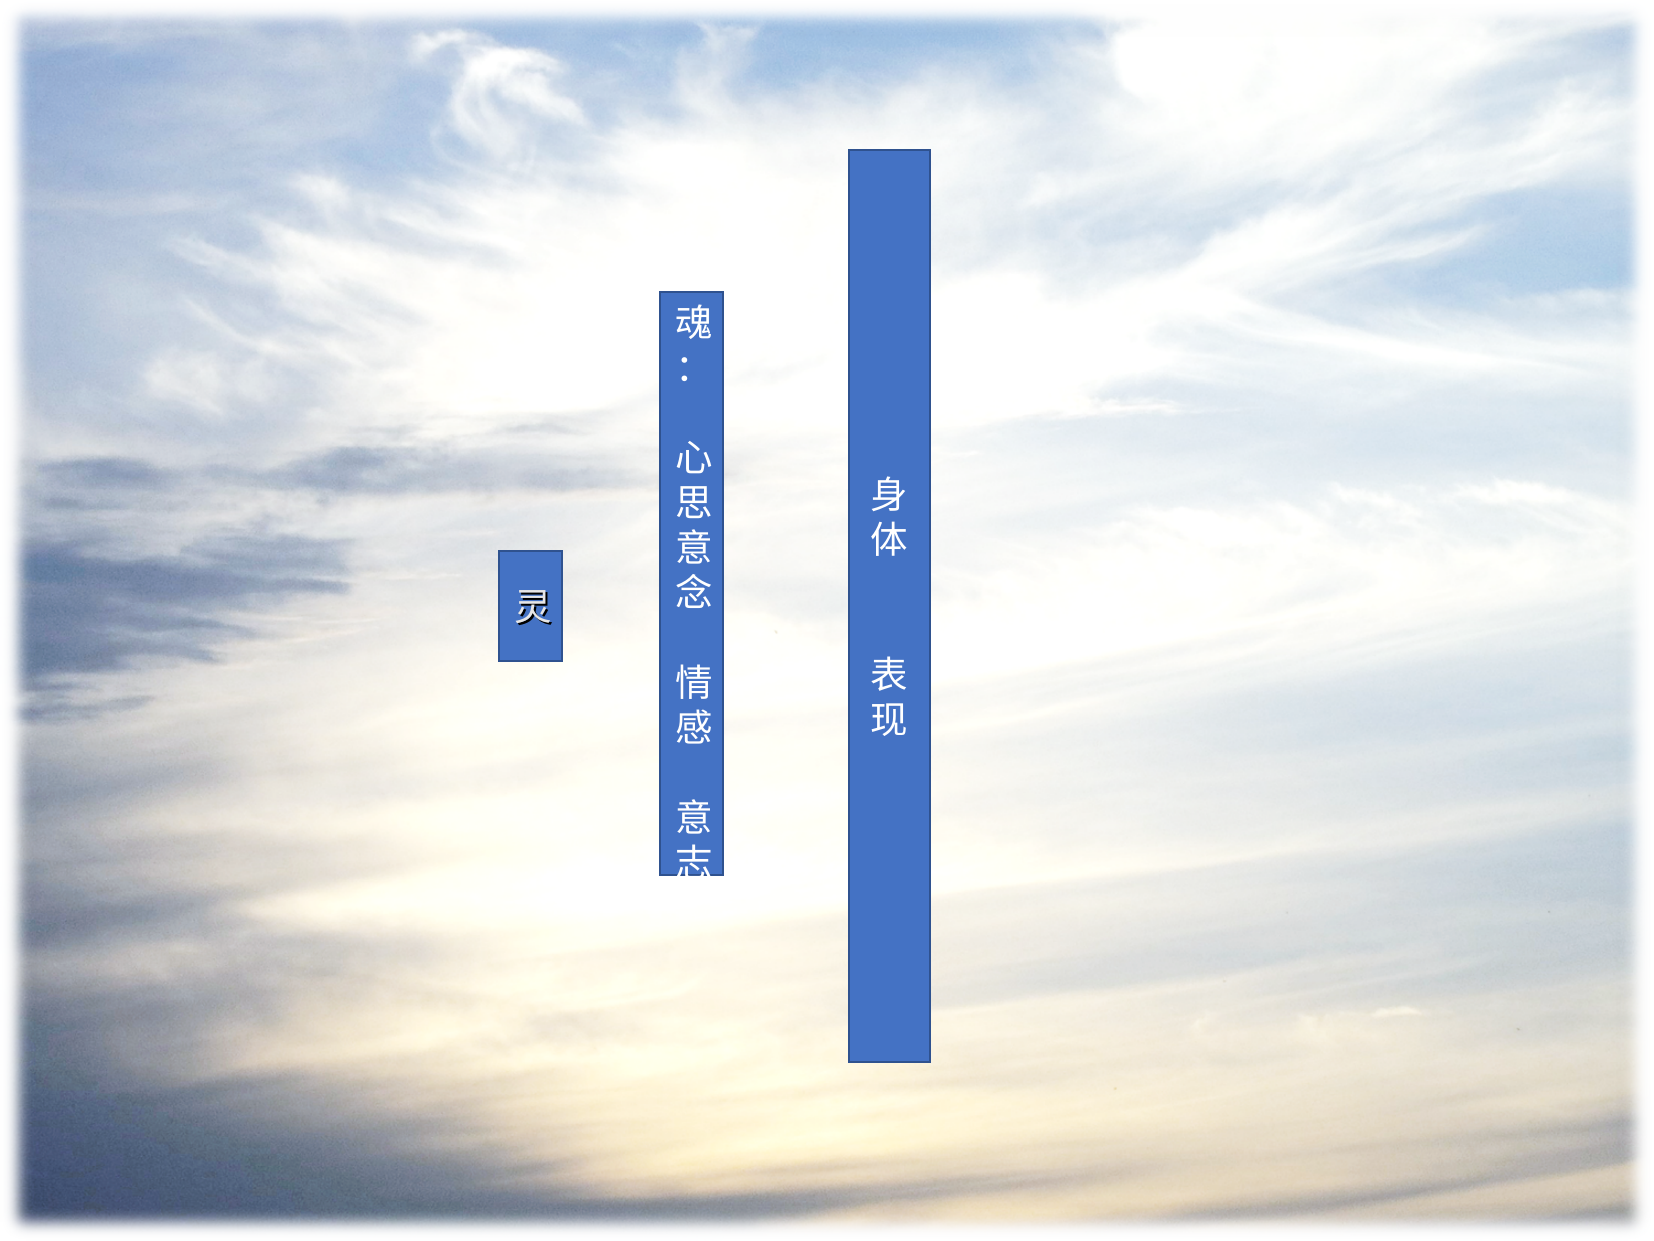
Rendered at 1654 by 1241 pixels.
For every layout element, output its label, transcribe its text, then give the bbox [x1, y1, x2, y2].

text_box 身体 表现 [849, 150, 930, 1062]
text_box 灵 [499, 551, 562, 661]
picture [0, 0, 1654, 1241]
text_box 魂： 心思意念 情感 意志 [660, 292, 723, 875]
